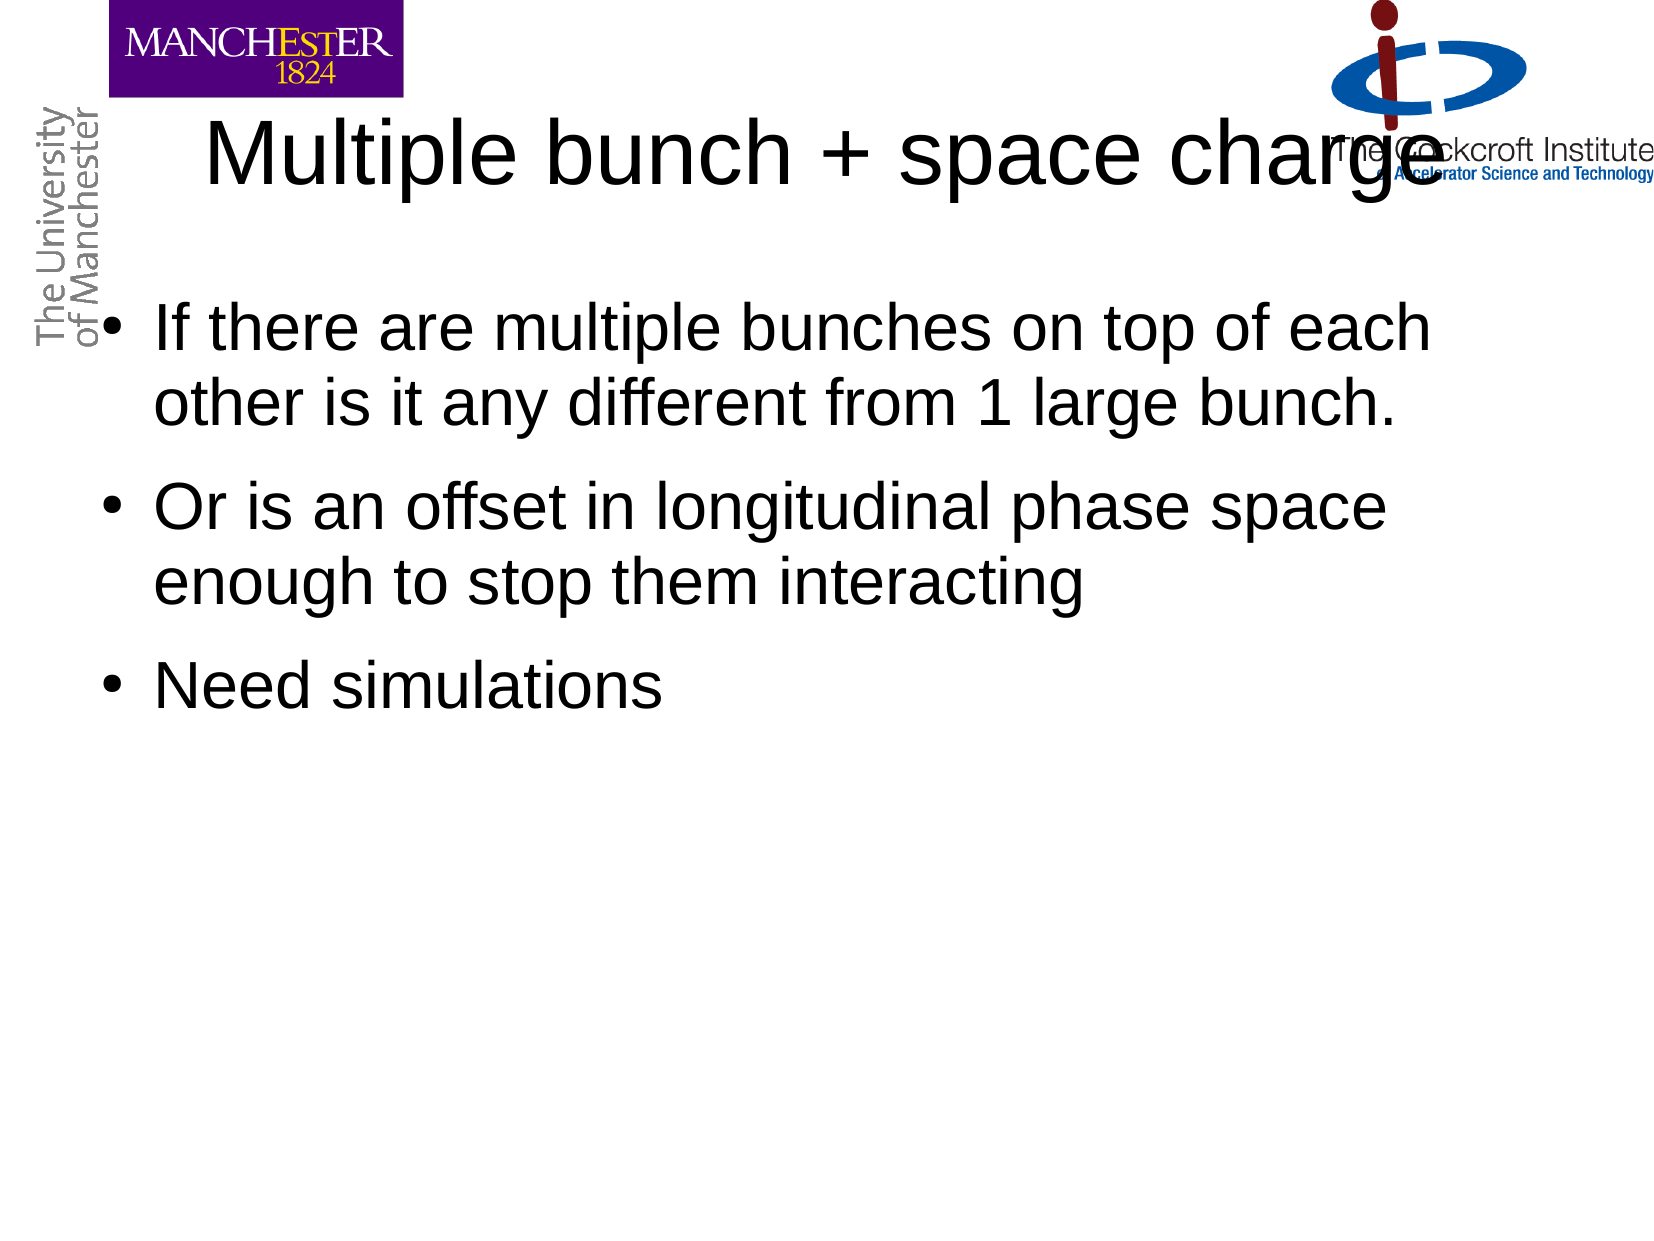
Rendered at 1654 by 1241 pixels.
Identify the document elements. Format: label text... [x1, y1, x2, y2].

list If there are multiple bunches on top of each other is it any different from 1 large bunch. Or is an offset in longitudinal phase space enough to stop them interacting Need simulations [82, 290, 1571, 1109]
title Multiple bunch + space charge [82, 56, 1571, 250]
picture [0, 0, 404, 347]
picture [1331, 0, 1654, 183]
